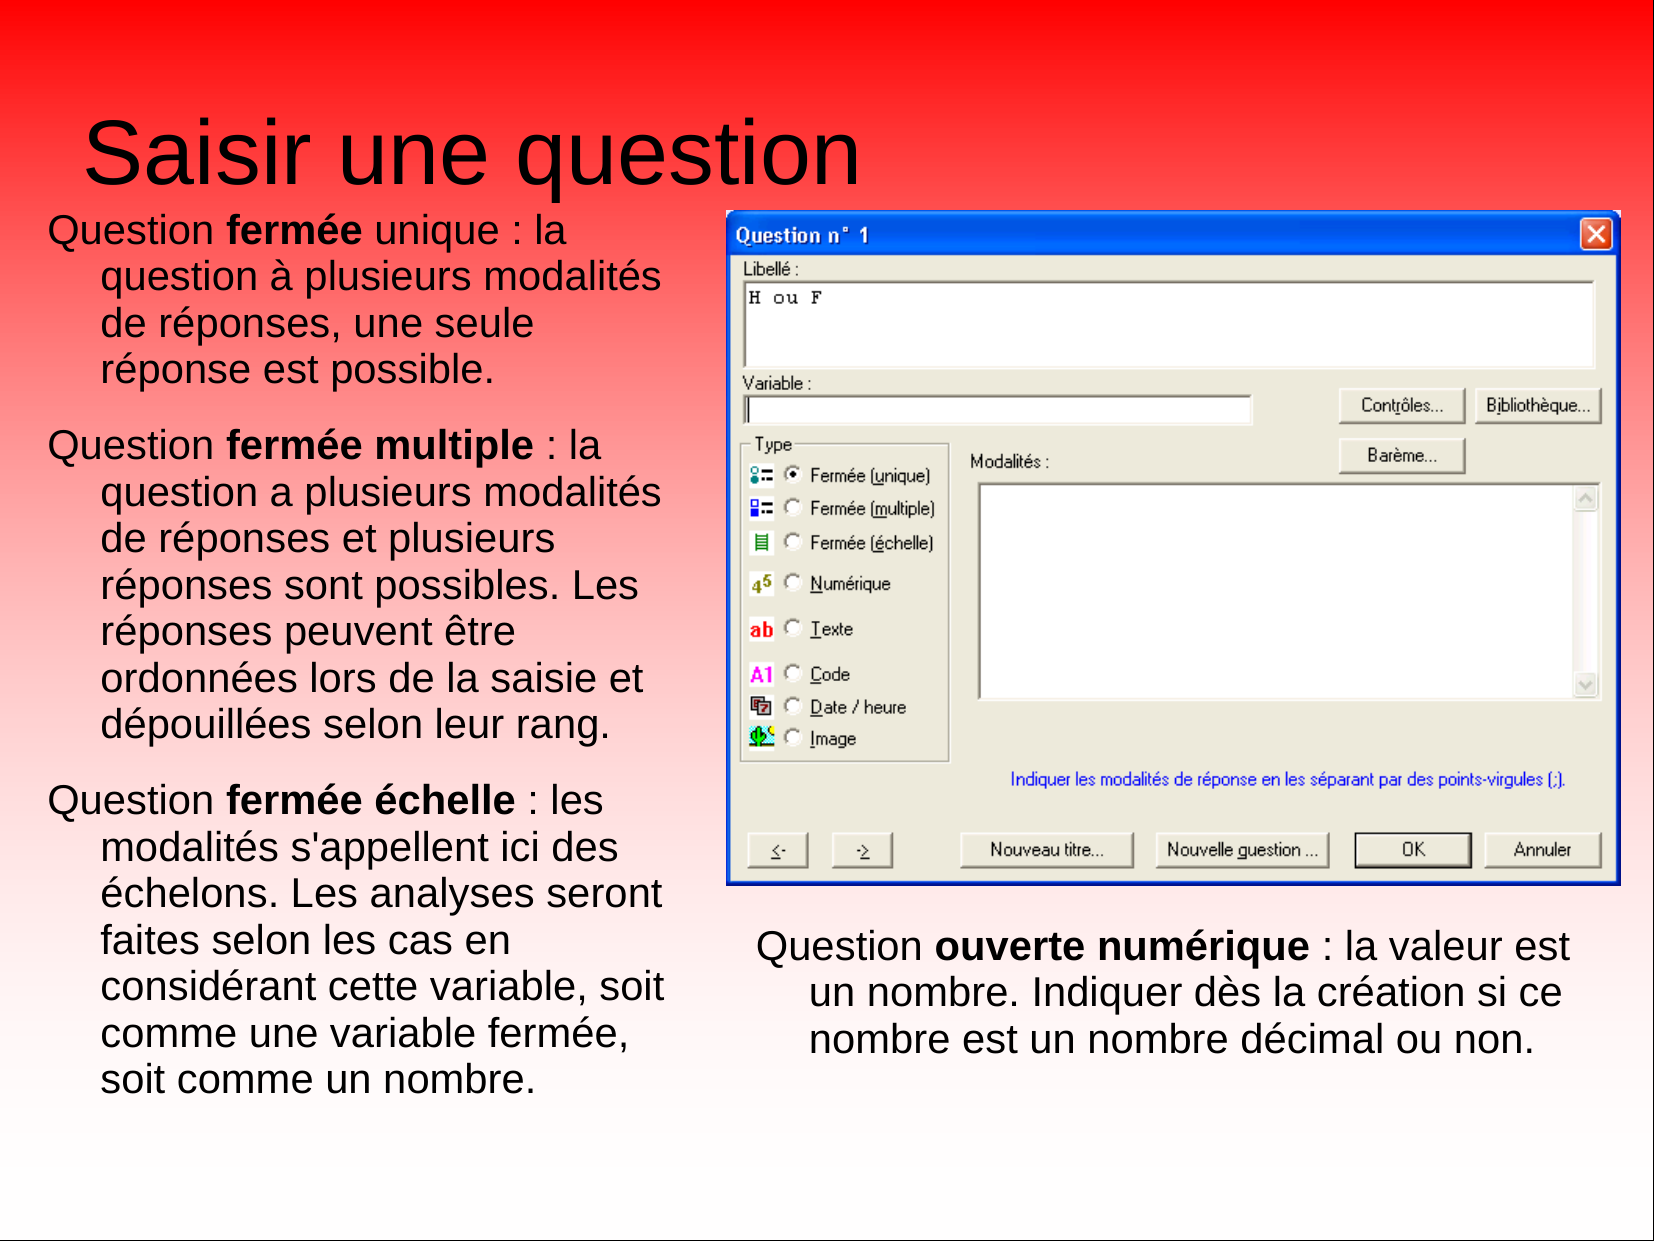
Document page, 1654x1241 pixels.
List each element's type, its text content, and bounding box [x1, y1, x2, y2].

text_box Question ouverte numérique : la valeur est un nombre. Indiquer dès la création si ce nombre est un nombre décimal ou non. [738, 922, 1618, 1064]
list Question fermée unique : la question à plusieurs modalités de réponses, une seule réponse est possible. Question fermée multiple : la question a plusieurs modalités de réponses et plusieurs réponses sont possibles. Les réponses peuvent être ordonnées lors de la saisie et dépouillées selon leur rang. Question fermée échelle : les modalités s'appellent ici des échelons. Les analyses seront faites selon les cas en considérant cette variable, soit comme une variable fermée, soit comme un nombre. [29, 206, 680, 1111]
title Saisir une question [82, 49, 1571, 257]
picture [726, 210, 1621, 886]
